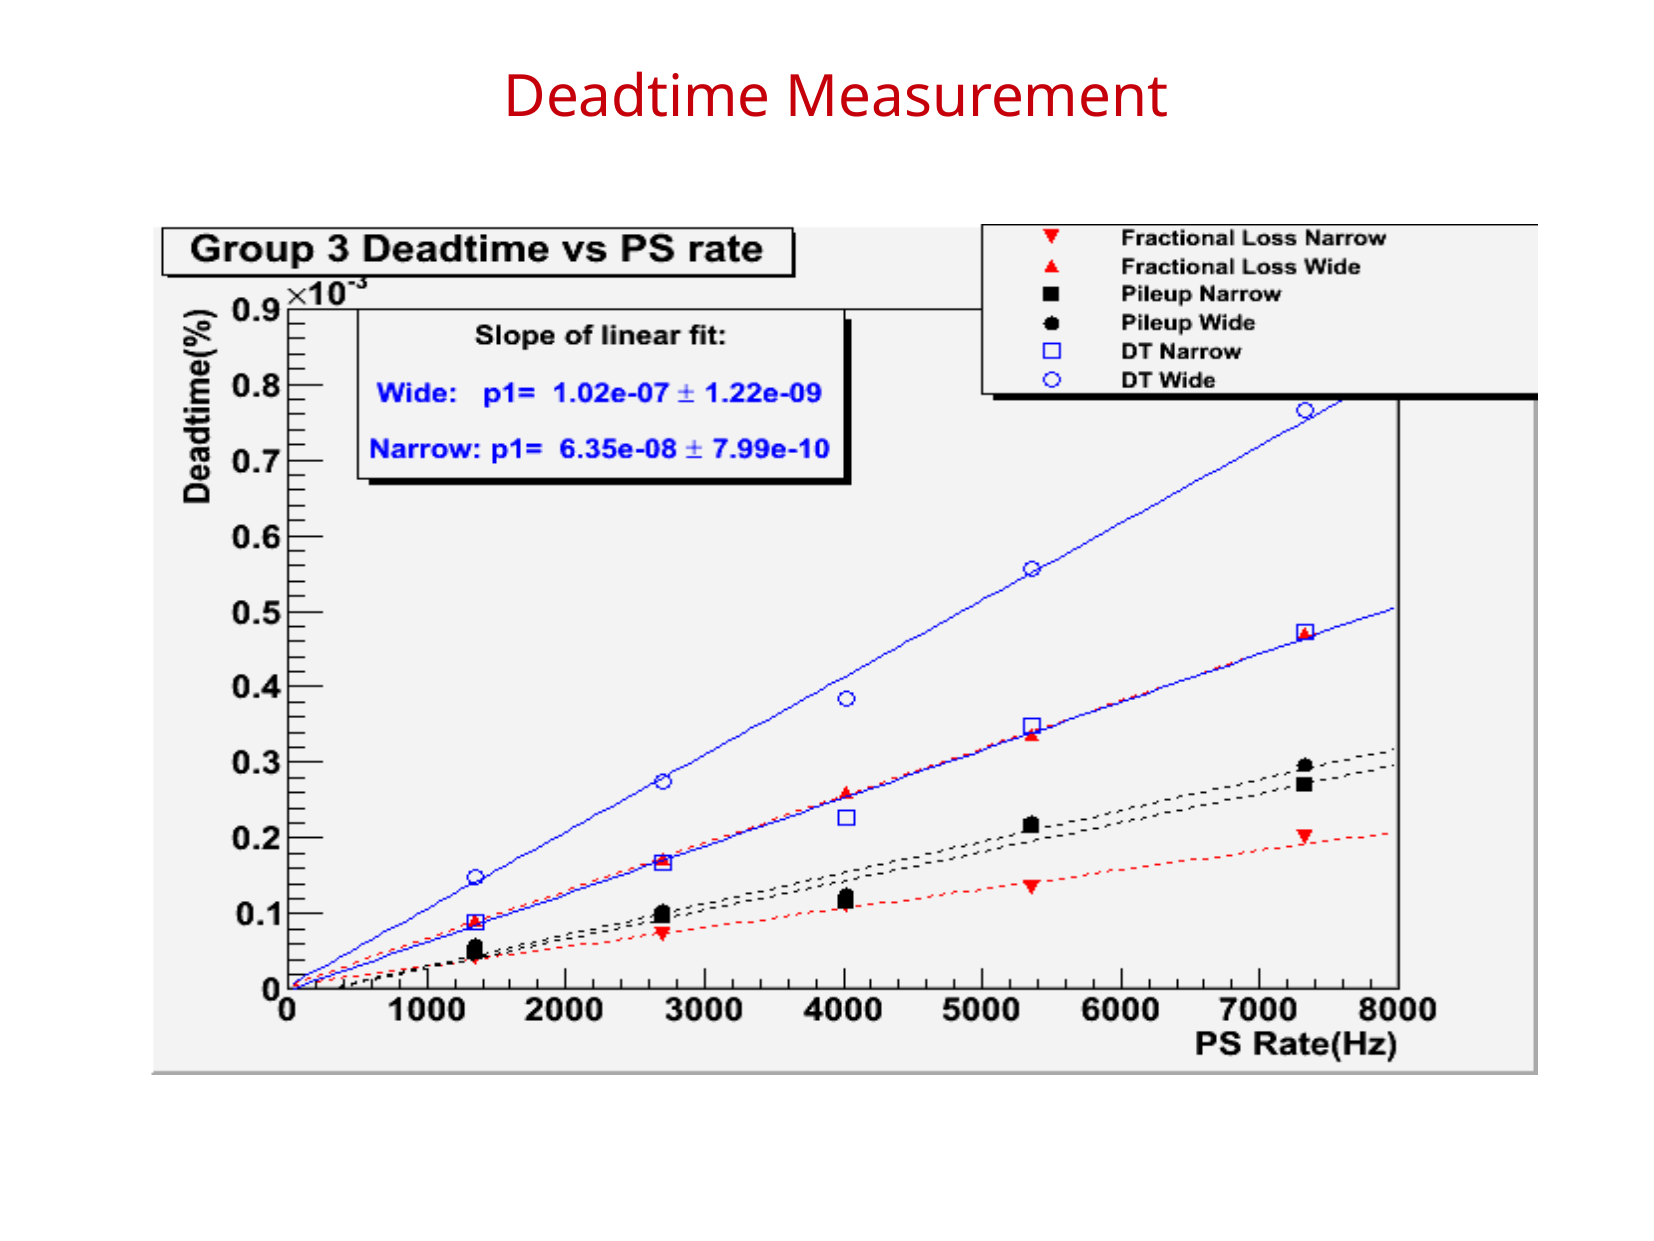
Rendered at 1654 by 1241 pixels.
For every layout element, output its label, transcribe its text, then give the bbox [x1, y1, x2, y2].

picture [150, 224, 1538, 1075]
text_box Deadtime Measurement [404, 46, 1268, 148]
